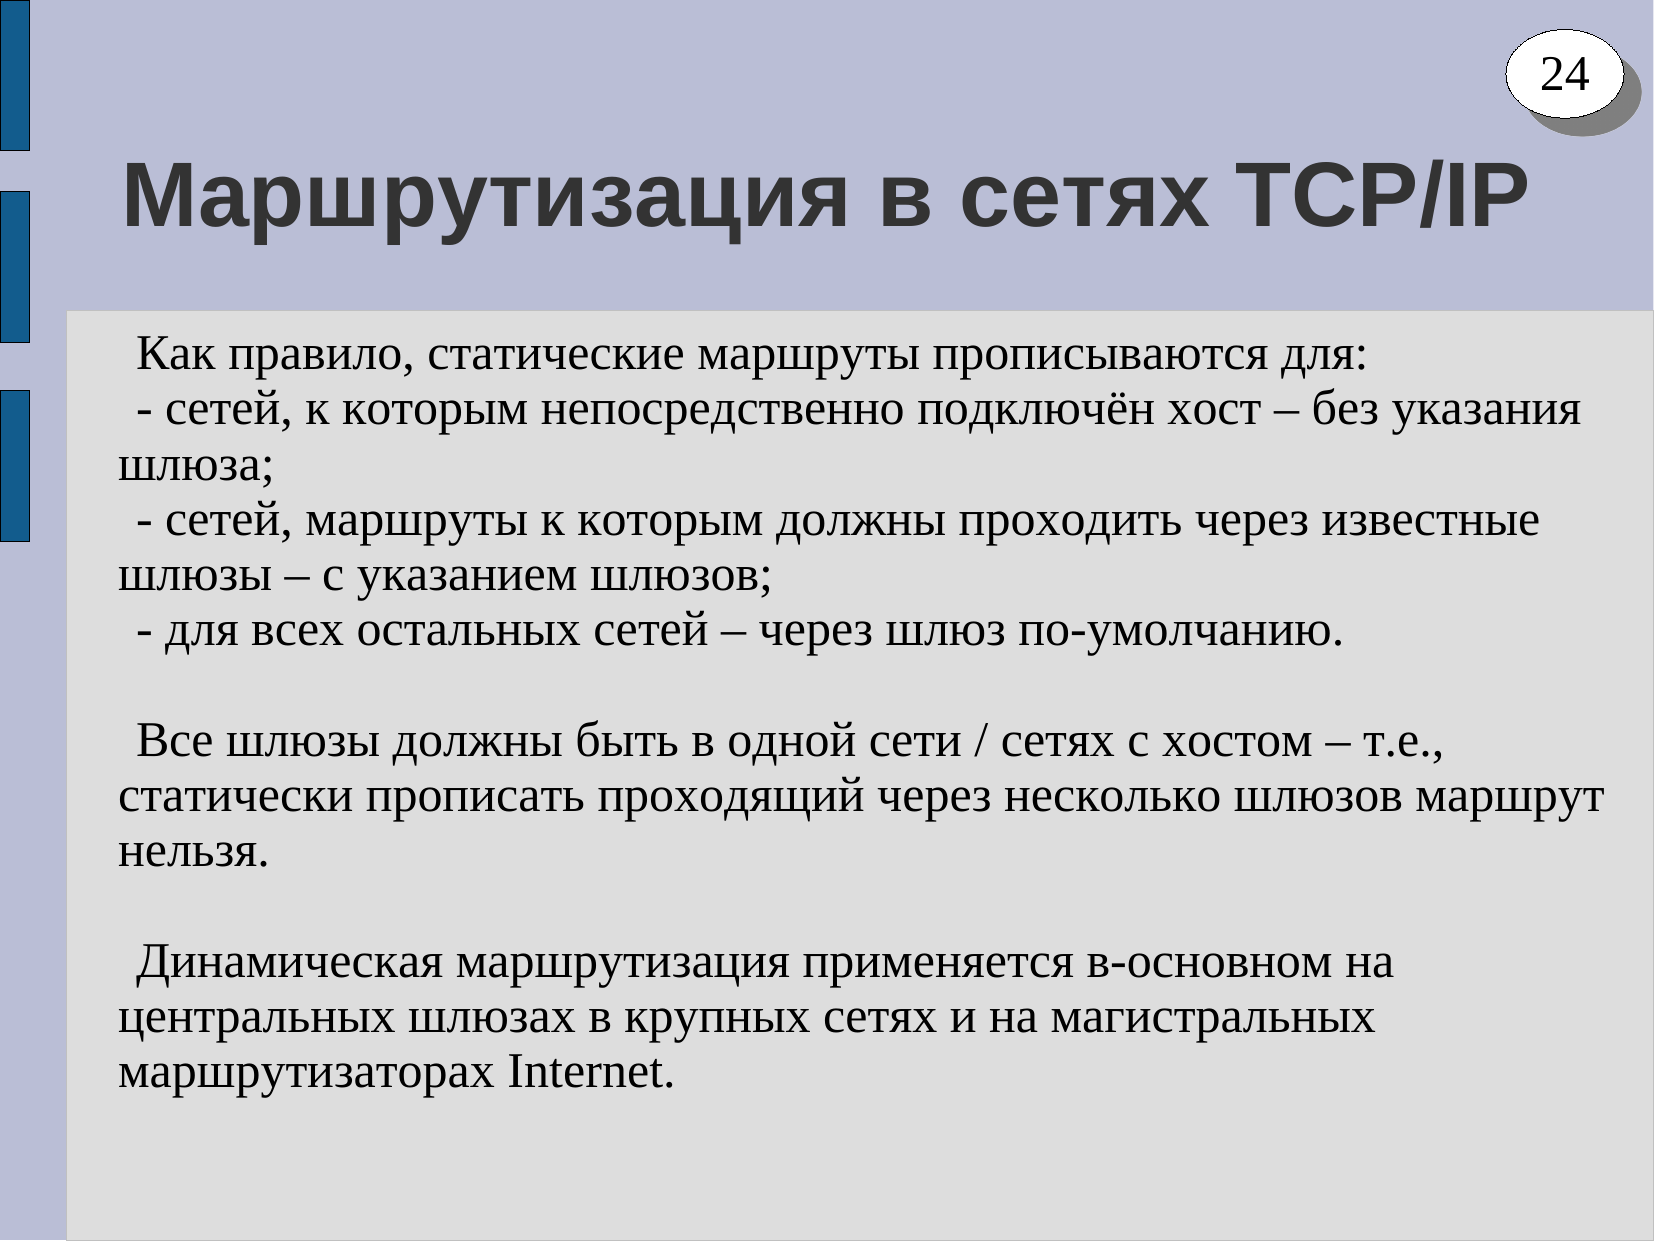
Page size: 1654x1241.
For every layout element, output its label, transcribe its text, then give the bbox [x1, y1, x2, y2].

text_box Как правило, статические маршруты прописываются для: - сетей, к которым непосредственно подключён хост – без указания шлюза; - сетей, маршруты к которым должны проходить через известные шлюзы – с указанием шлюзов; - для всех остальных сетей – через шлюз по-умолчанию. Все шлюзы должны быть в одной сети / сетях с хостом – т.е., статически прописать проходящий через несколько шлюзов маршрут нельзя. Динамическая маршрутизация применяется в-основном на центральных шлюзах в крупных сетях и на магистральных маршрутизаторах Internet. [118, 324, 1625, 1099]
title Маршрутизация в сетях TCP/IP [121, 91, 1534, 299]
text_box 24 [1505, 29, 1625, 119]
